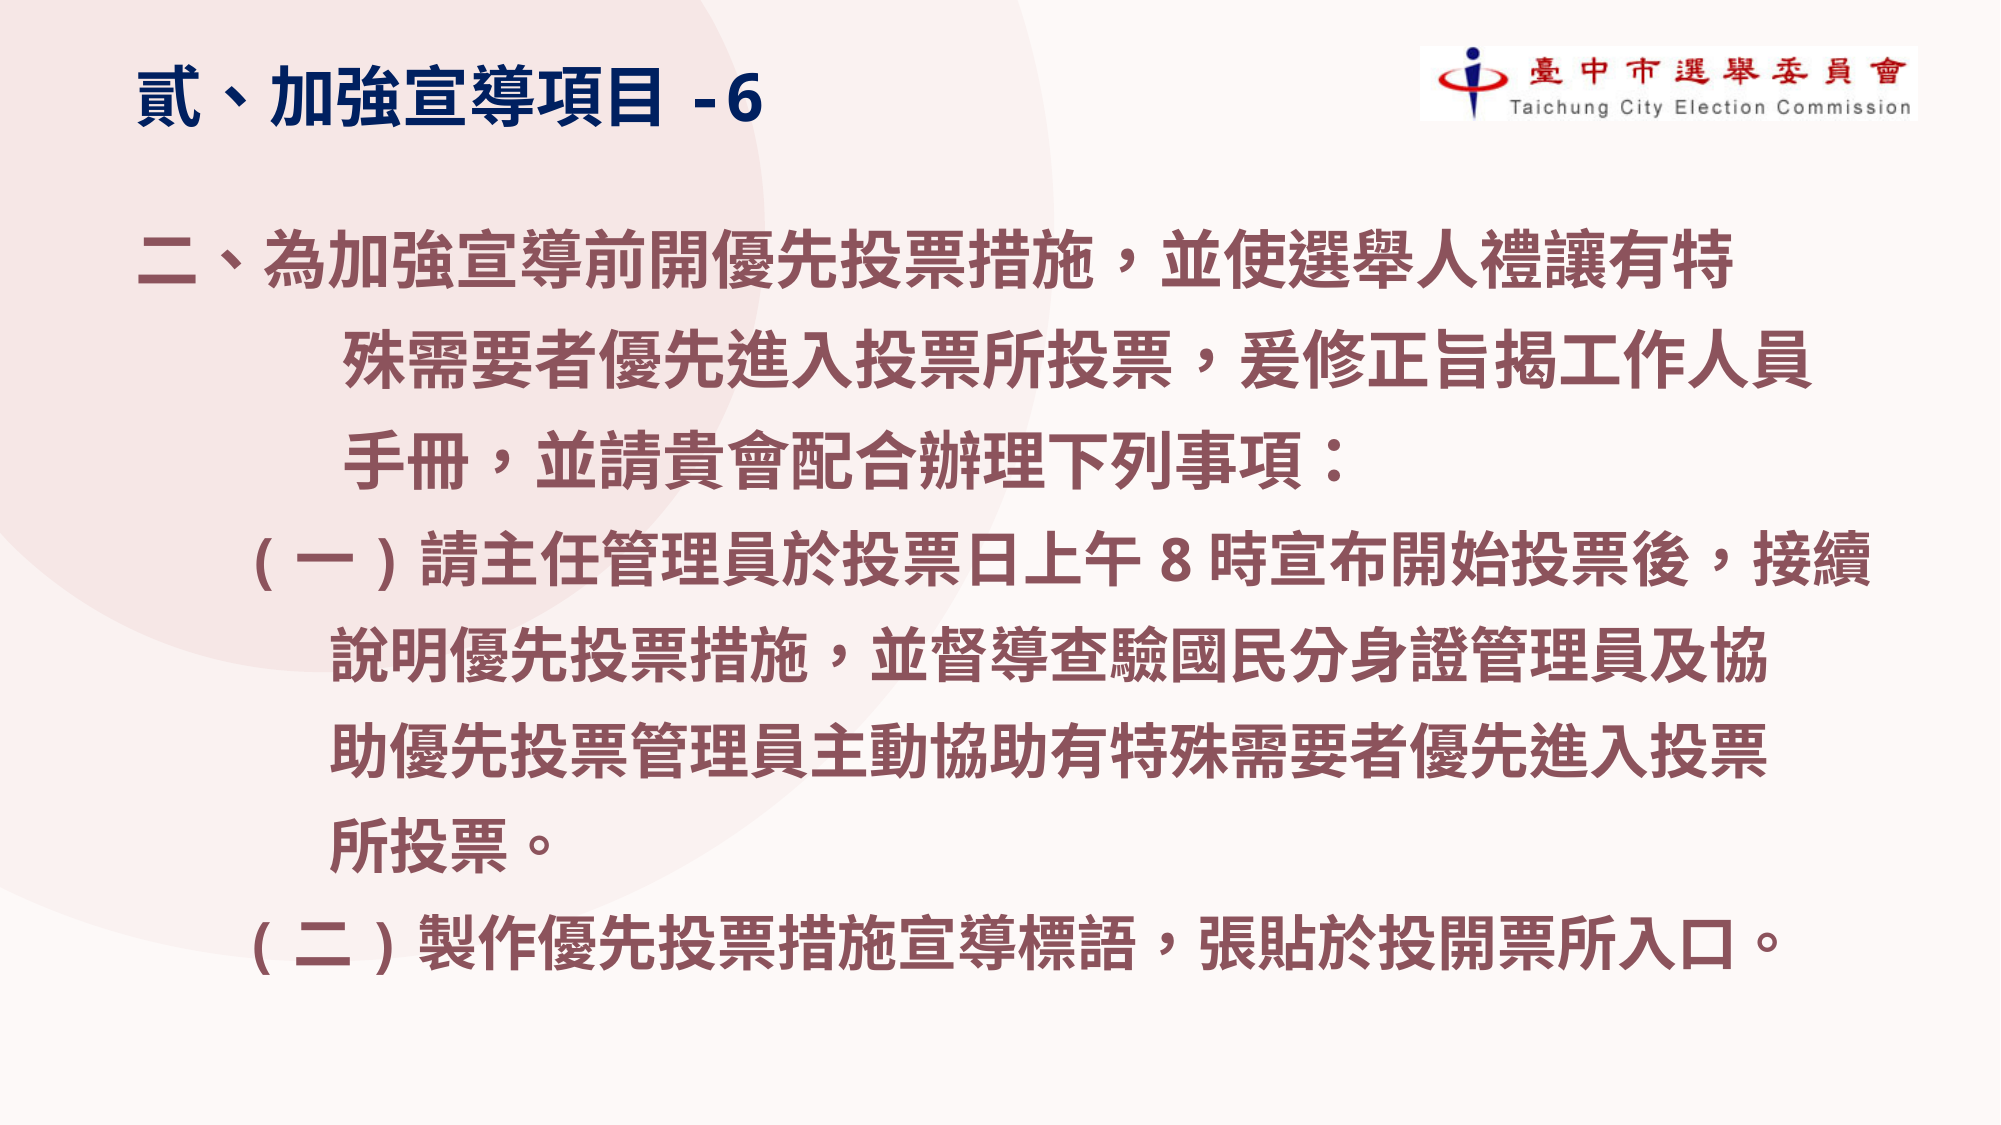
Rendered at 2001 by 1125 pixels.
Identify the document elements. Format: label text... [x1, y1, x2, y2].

title 貳、加強宣導項目-6 [120, 35, 1918, 166]
list 二、為加強宣導前開優先投票措施，並使選舉人禮讓有特 殊需要者優先進入投票所投票，爰修正旨揭工作人員 手冊，並請貴會配合辦理下列事項： (一)請主任管理員於投票日上午8時宣布開始投票後，接續 說明優先投票措施，並督導查驗國民分身證管理員及協 助優先投票管理員主動協助有特殊需要者優先進入投票 所投票。 (二)製作優先投票措施宣導標語，張貼於投開票所入口。 [120, 211, 1918, 1049]
